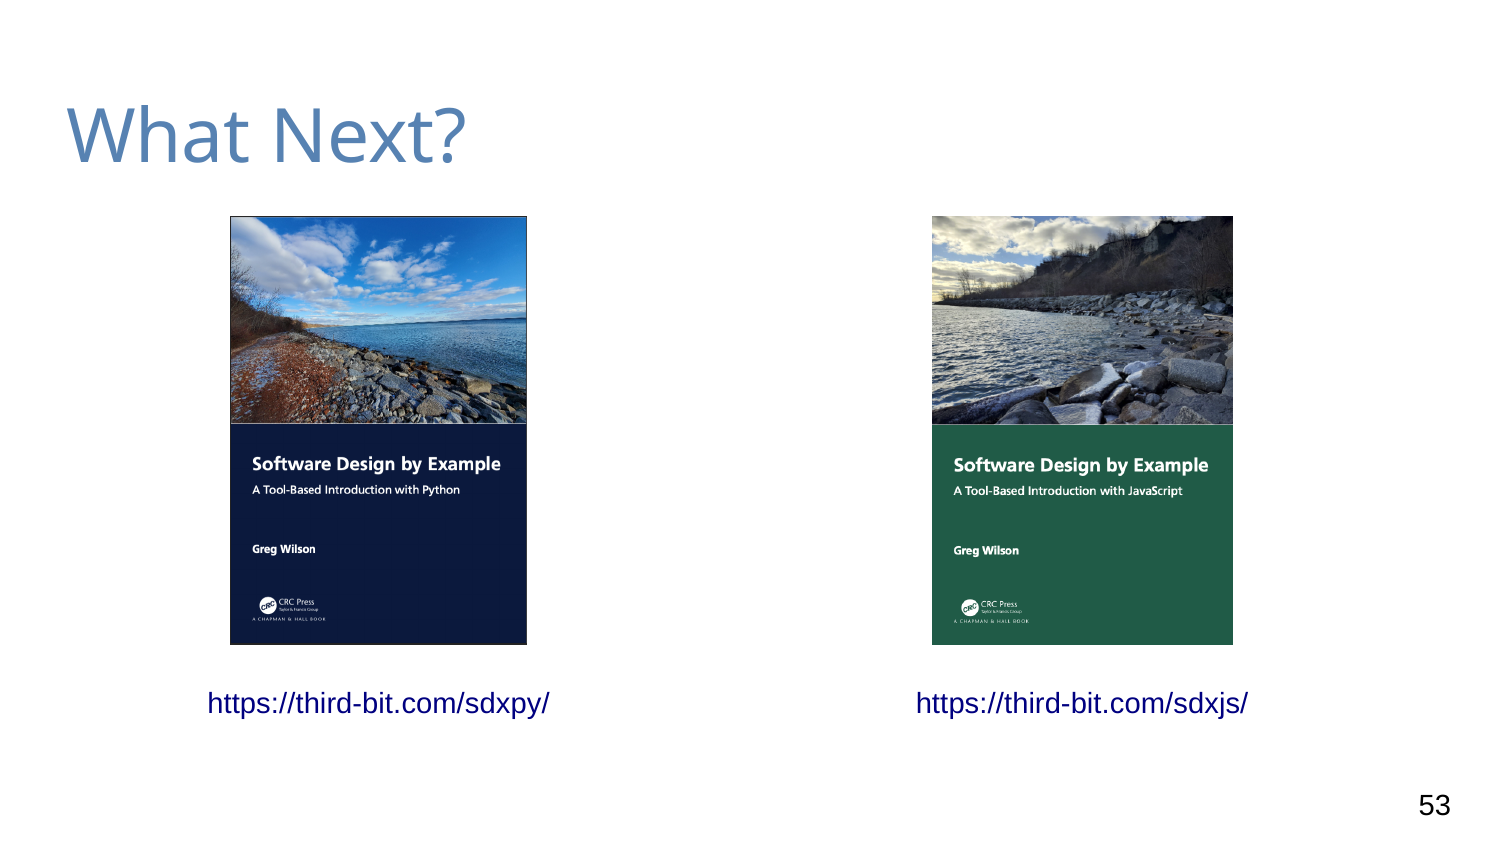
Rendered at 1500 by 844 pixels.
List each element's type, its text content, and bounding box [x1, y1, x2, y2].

text_box https://third-bit.com/sdxpy/ [19, 669, 723, 803]
title What Next? [51, 72, 1449, 167]
text_box https://third-bit.com/sdxjs/ [723, 669, 1442, 803]
picture [932, 216, 1233, 645]
picture [230, 216, 527, 645]
